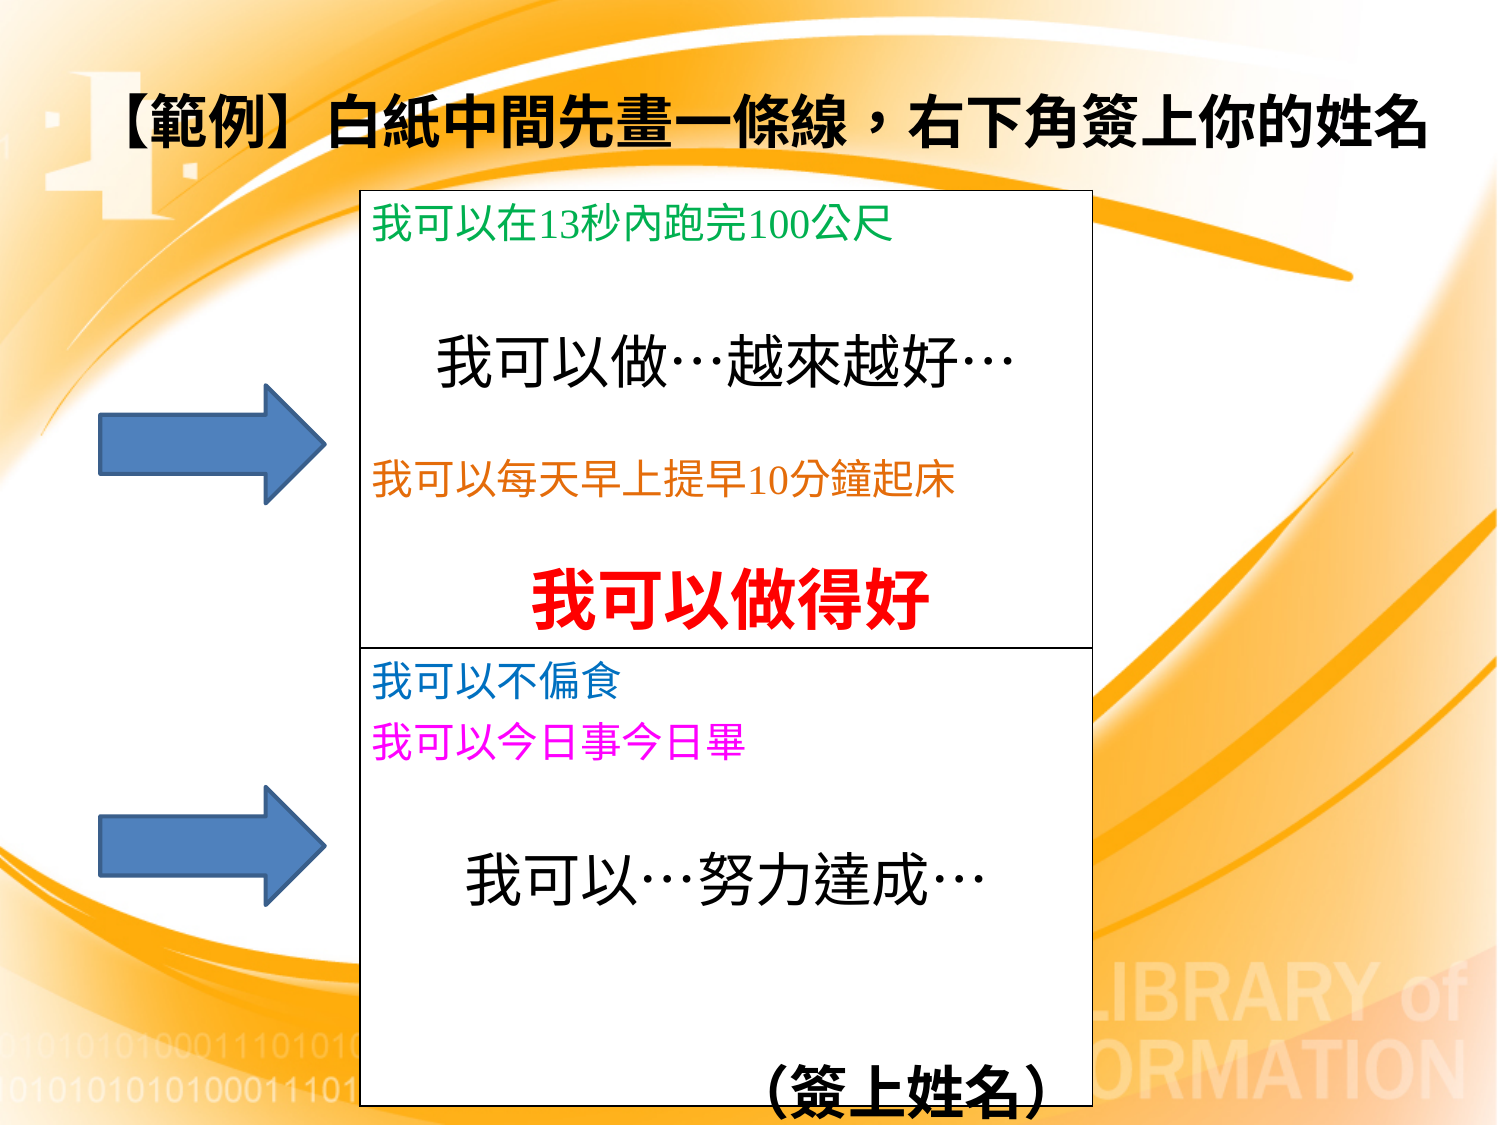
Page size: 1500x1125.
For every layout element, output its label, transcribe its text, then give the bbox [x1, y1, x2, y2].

text_box [100, 786, 325, 905]
text_box 【範例】白紙中間先畫一條線，右下角簽上你的姓名 [76, 77, 1471, 163]
table_header 我可以在13秒內跑完100公尺 我可以做…越來越好… 我可以每天早上提早10分鐘起床 [361, 191, 1092, 647]
picture [0, 0, 1500, 1125]
text_box 我可以做得好 [515, 550, 946, 646]
table_cell 我可以不偏食 我可以今日事今日畢 我可以…努力達成… （簽上姓名） [361, 649, 1092, 1105]
text_box [100, 385, 325, 504]
